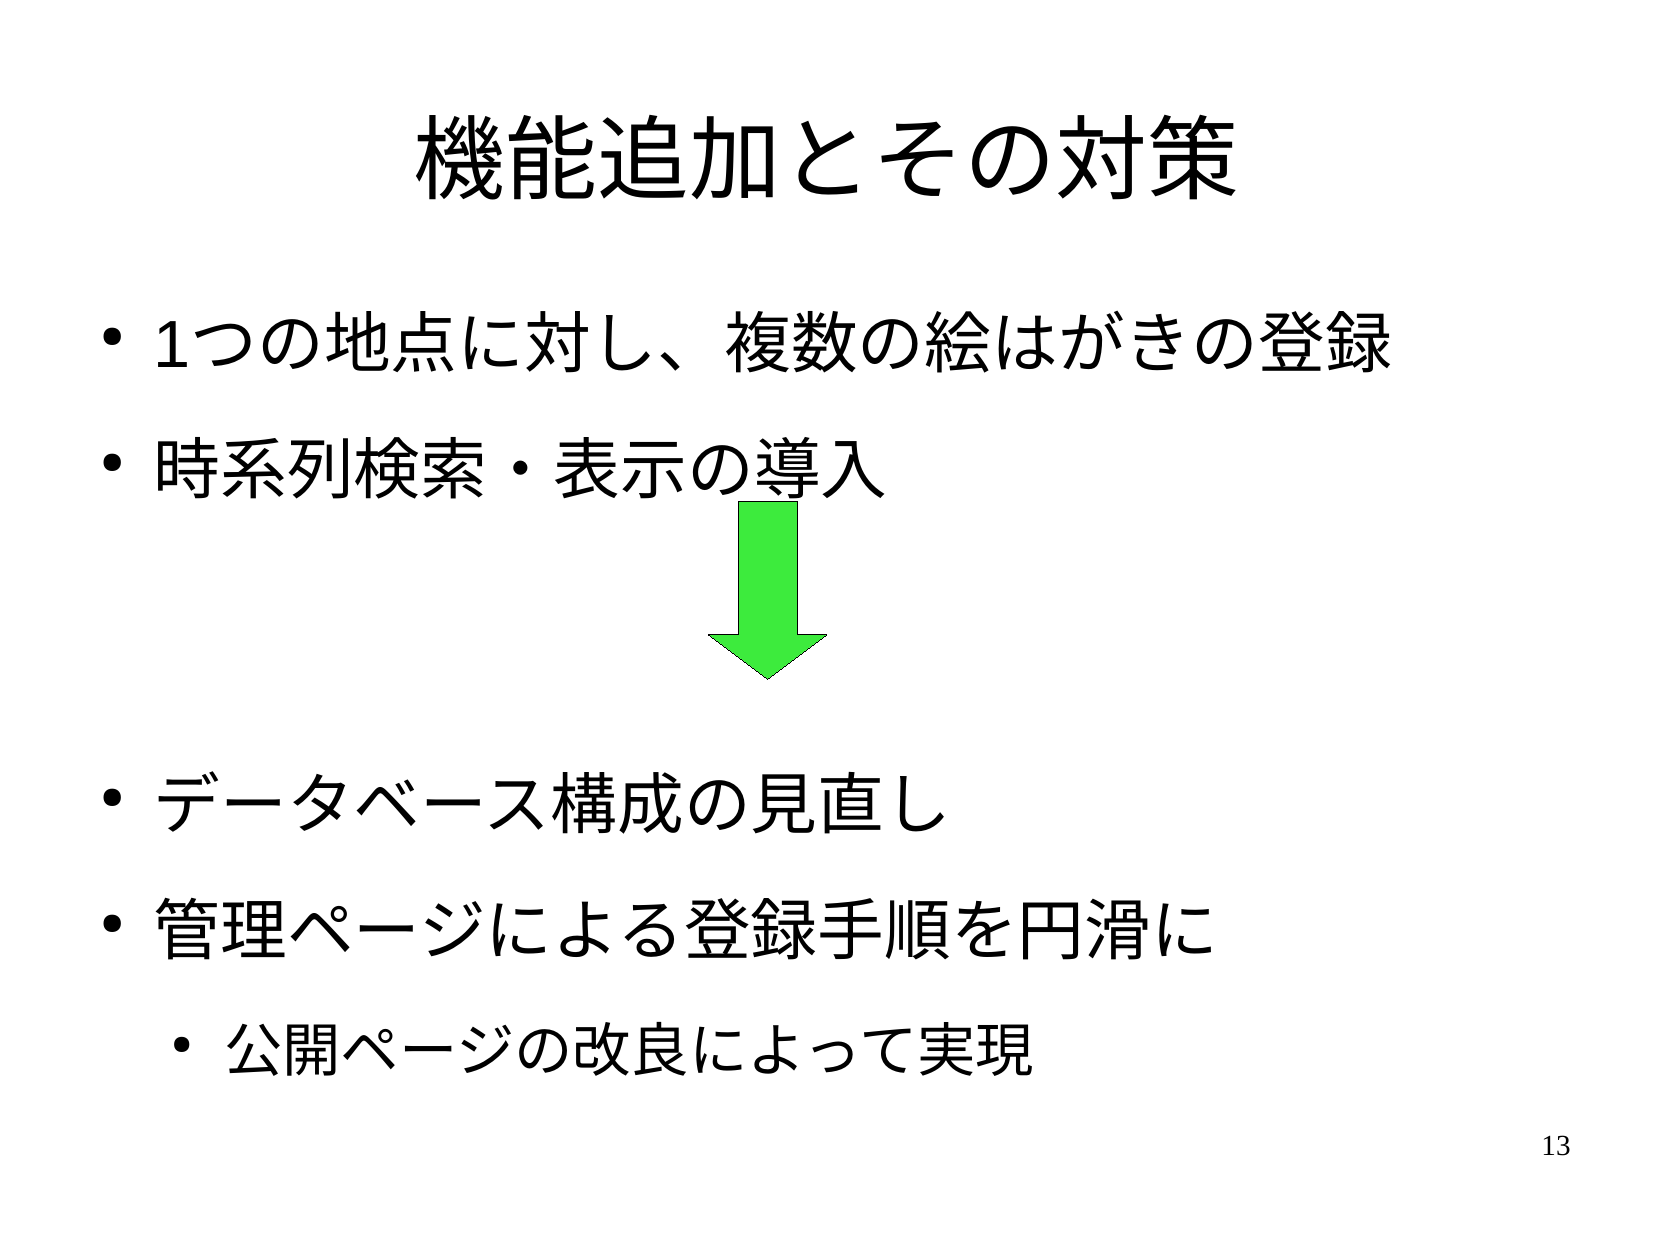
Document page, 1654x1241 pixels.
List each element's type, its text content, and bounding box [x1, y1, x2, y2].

text_box [708, 501, 827, 680]
list 1つの地点に対し、複数の絵はがきの登録 時系列検索・表示の導入 データベース構成の見直し 管理ページによる登録手順を円滑に 公開ページの改良によって実現 [82, 290, 1571, 1094]
title 機能追加とその対策 [82, 56, 1571, 250]
